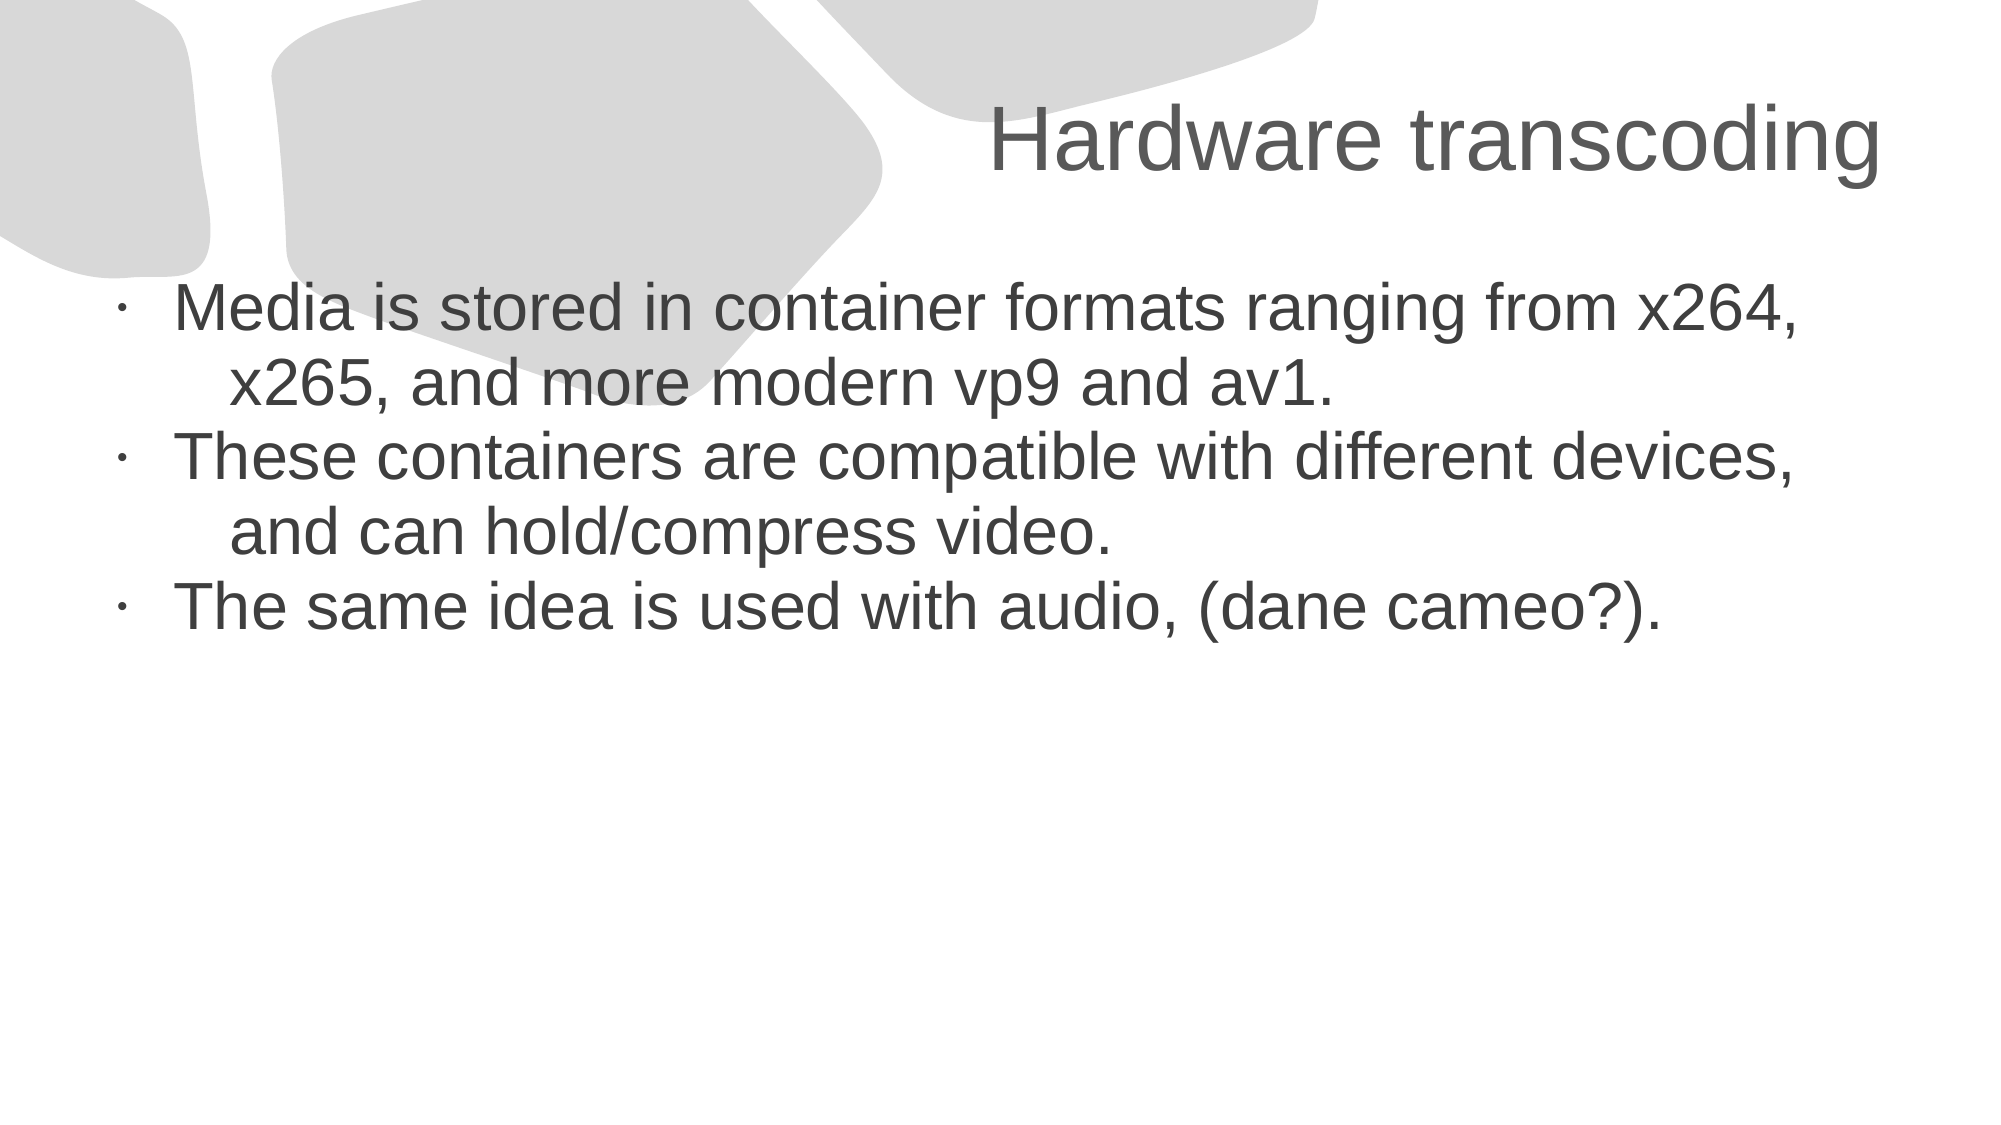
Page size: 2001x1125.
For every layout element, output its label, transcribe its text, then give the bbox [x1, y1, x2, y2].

title Hardware transcoding [99, 45, 1900, 233]
list Media is stored in container formats ranging from x264, x265, and more modern vp9 and av1. These containers are compatible with different devices, and can hold/compress video. The same idea is used with audio, (dane cameo?). [99, 262, 1900, 1005]
